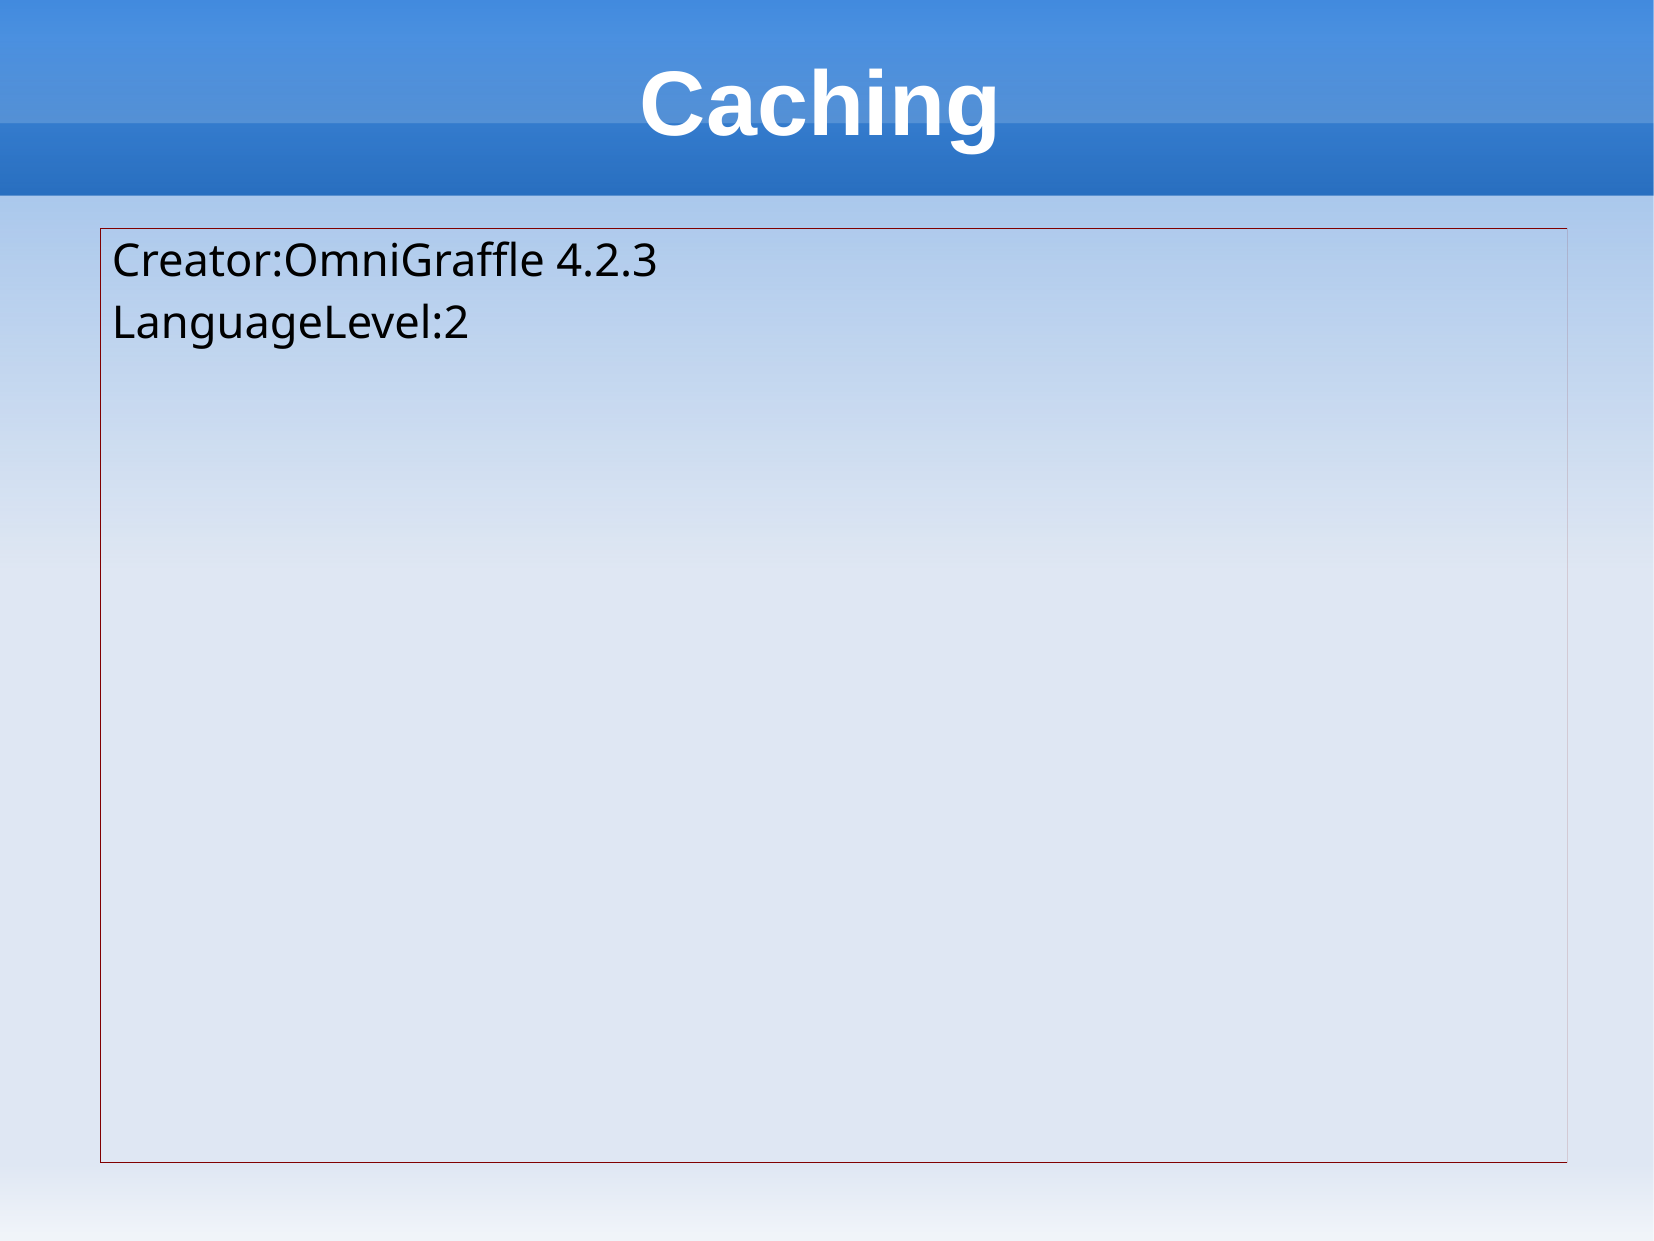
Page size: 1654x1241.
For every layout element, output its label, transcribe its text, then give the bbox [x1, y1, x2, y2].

title Caching [76, 7, 1565, 200]
picture [0, 0, 1654, 1241]
